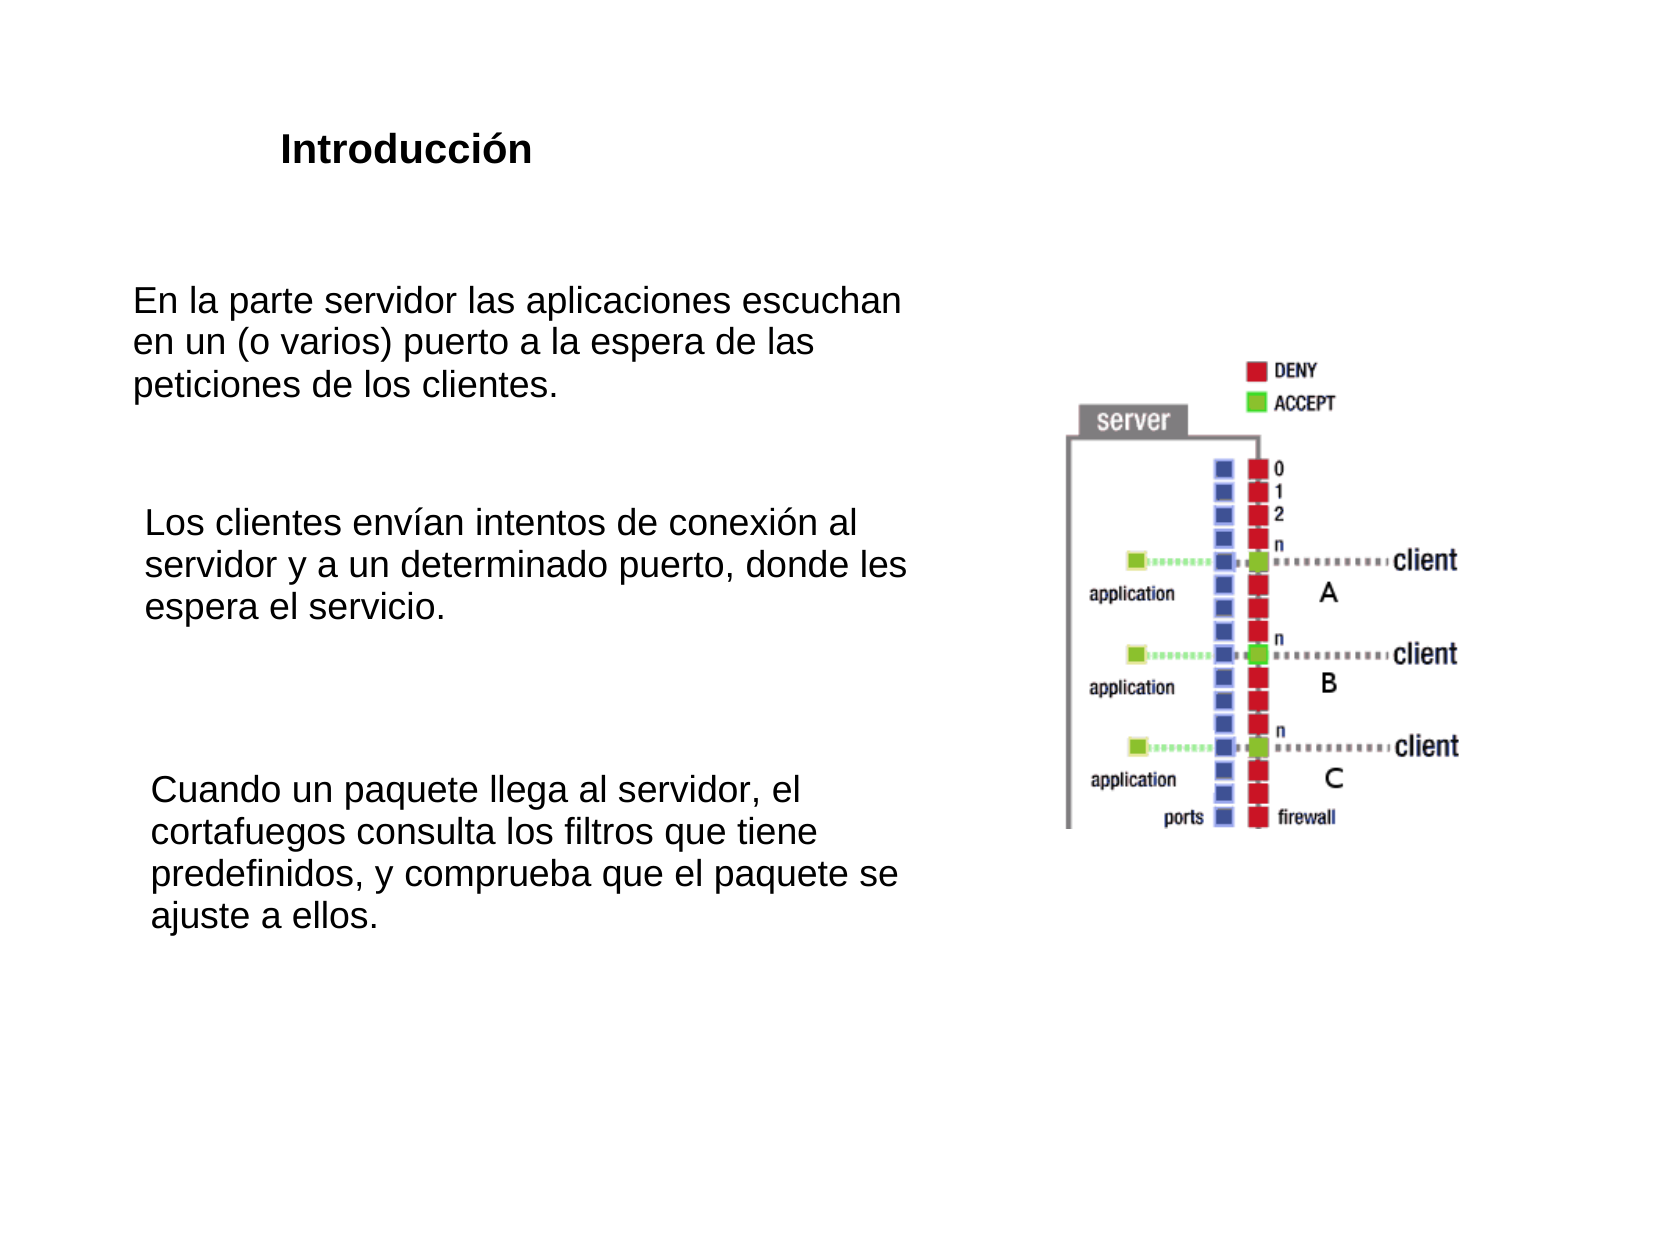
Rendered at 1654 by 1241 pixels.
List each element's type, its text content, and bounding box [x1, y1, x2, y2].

text_box En la parte servidor las aplicaciones escuchan en un (o varios) puerto a la espera de las peticiones de los clientes. [118, 271, 945, 414]
text_box Introducción [265, 118, 1063, 187]
text_box Cuando un paquete llega al servidor, el cortafuegos consulta los filtros que tiene predefinidos, y comprueba que el paquete se ajuste a ellos. [135, 760, 975, 963]
text_box Los clientes envían intentos de conexión al servidor y a un determinado puerto, donde les espera el servicio. [129, 494, 945, 603]
picture [938, 360, 1595, 829]
